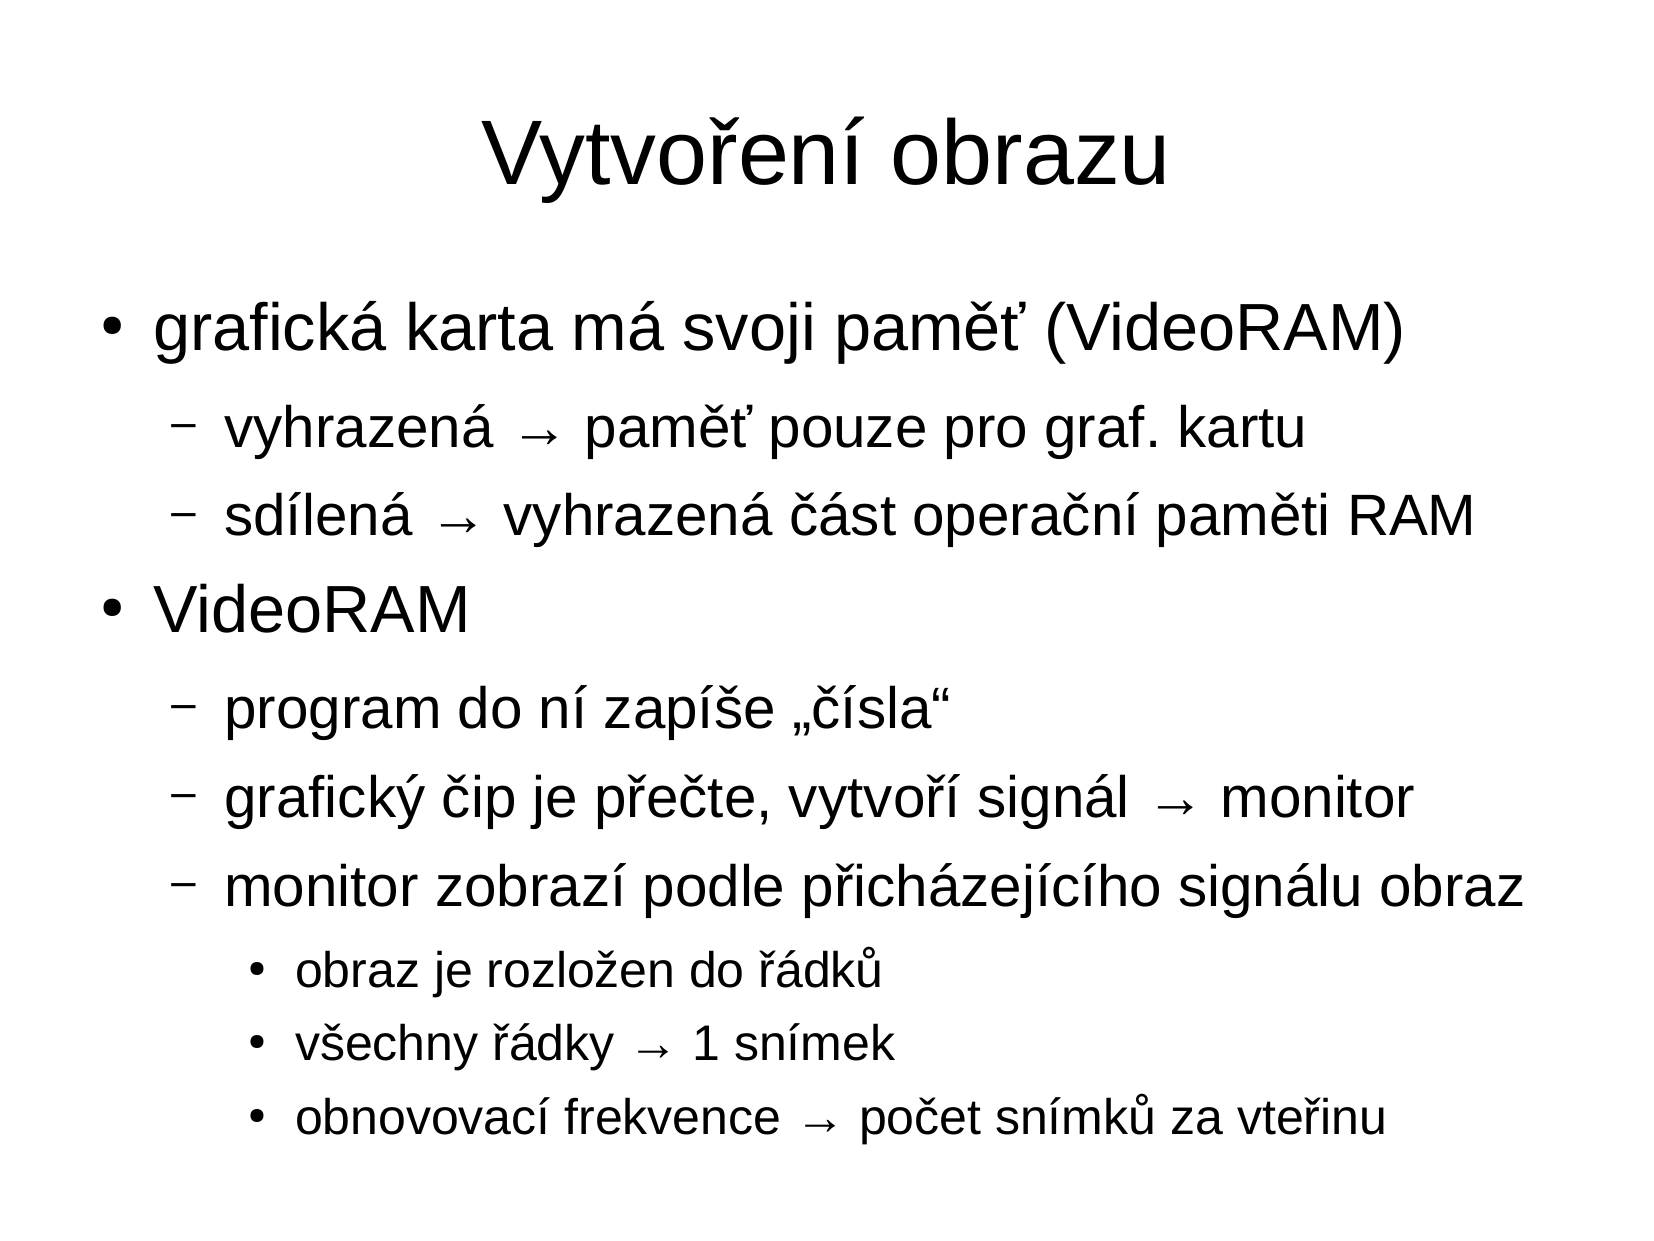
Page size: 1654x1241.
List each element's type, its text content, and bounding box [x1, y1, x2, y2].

list grafická karta má svoji paměť (VideoRAM) vyhrazená → paměť pouze pro graf. kartu sdílená → vyhrazená část operační paměti RAM VideoRAM program do ní zapíše „čísla“ grafický čip je přečte, vytvoří signál → monitor monitor zobrazí podle přicházejícího signálu obraz obraz je rozložen do řádků všechny řádky → 1 snímek obnovovací frekvence → počet snímků za vteřinu [82, 290, 1538, 1193]
title Vytvoření obrazu [82, 49, 1571, 257]
